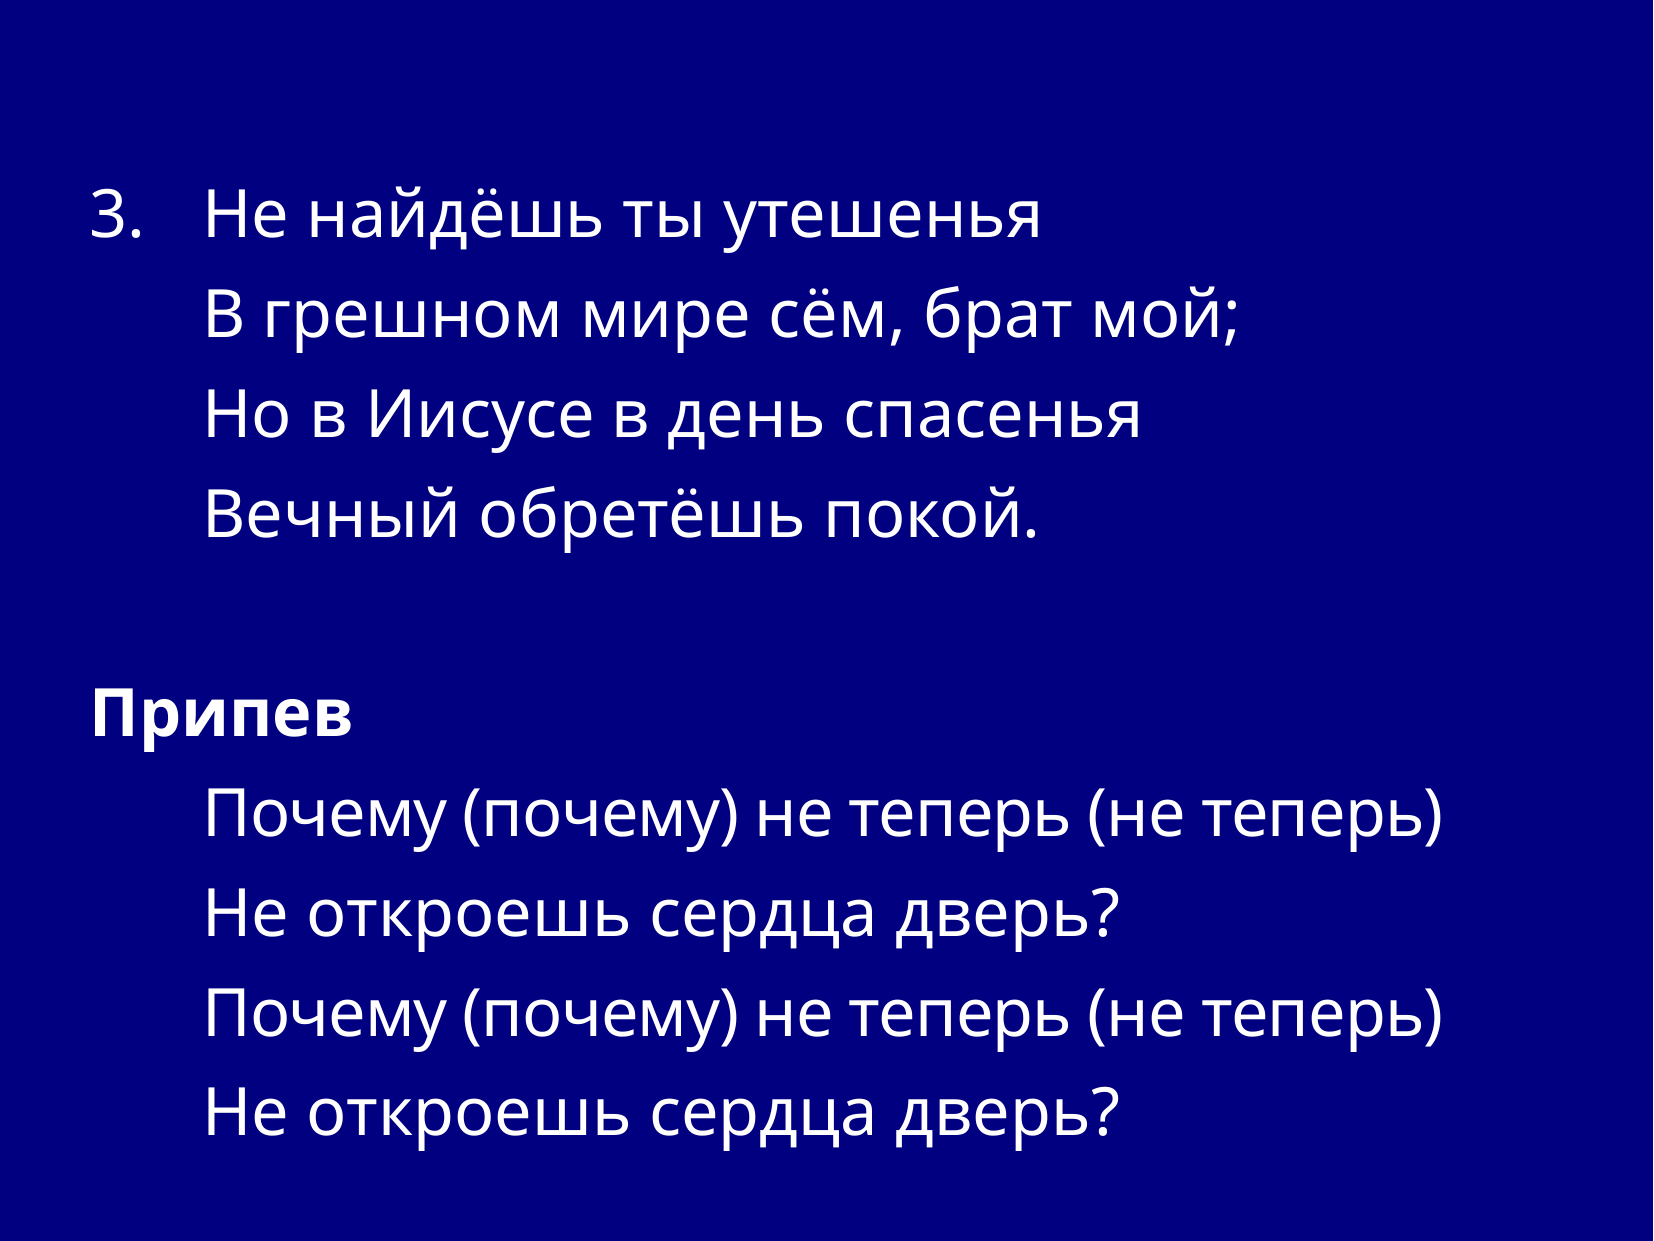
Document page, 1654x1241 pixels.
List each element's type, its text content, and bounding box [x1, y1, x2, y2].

text_box 3. Не найдёшь ты утешенья В грешном мире сём, брат мой; Но в Иисусе в день спасенья Вечный обретёшь покой. Припев Почему (почему) не теперь (не теперь) Не откроешь сердца дверь? Почему (почему) не теперь (не теперь) Не откроешь сердца дверь? [75, 150, 1653, 1163]
